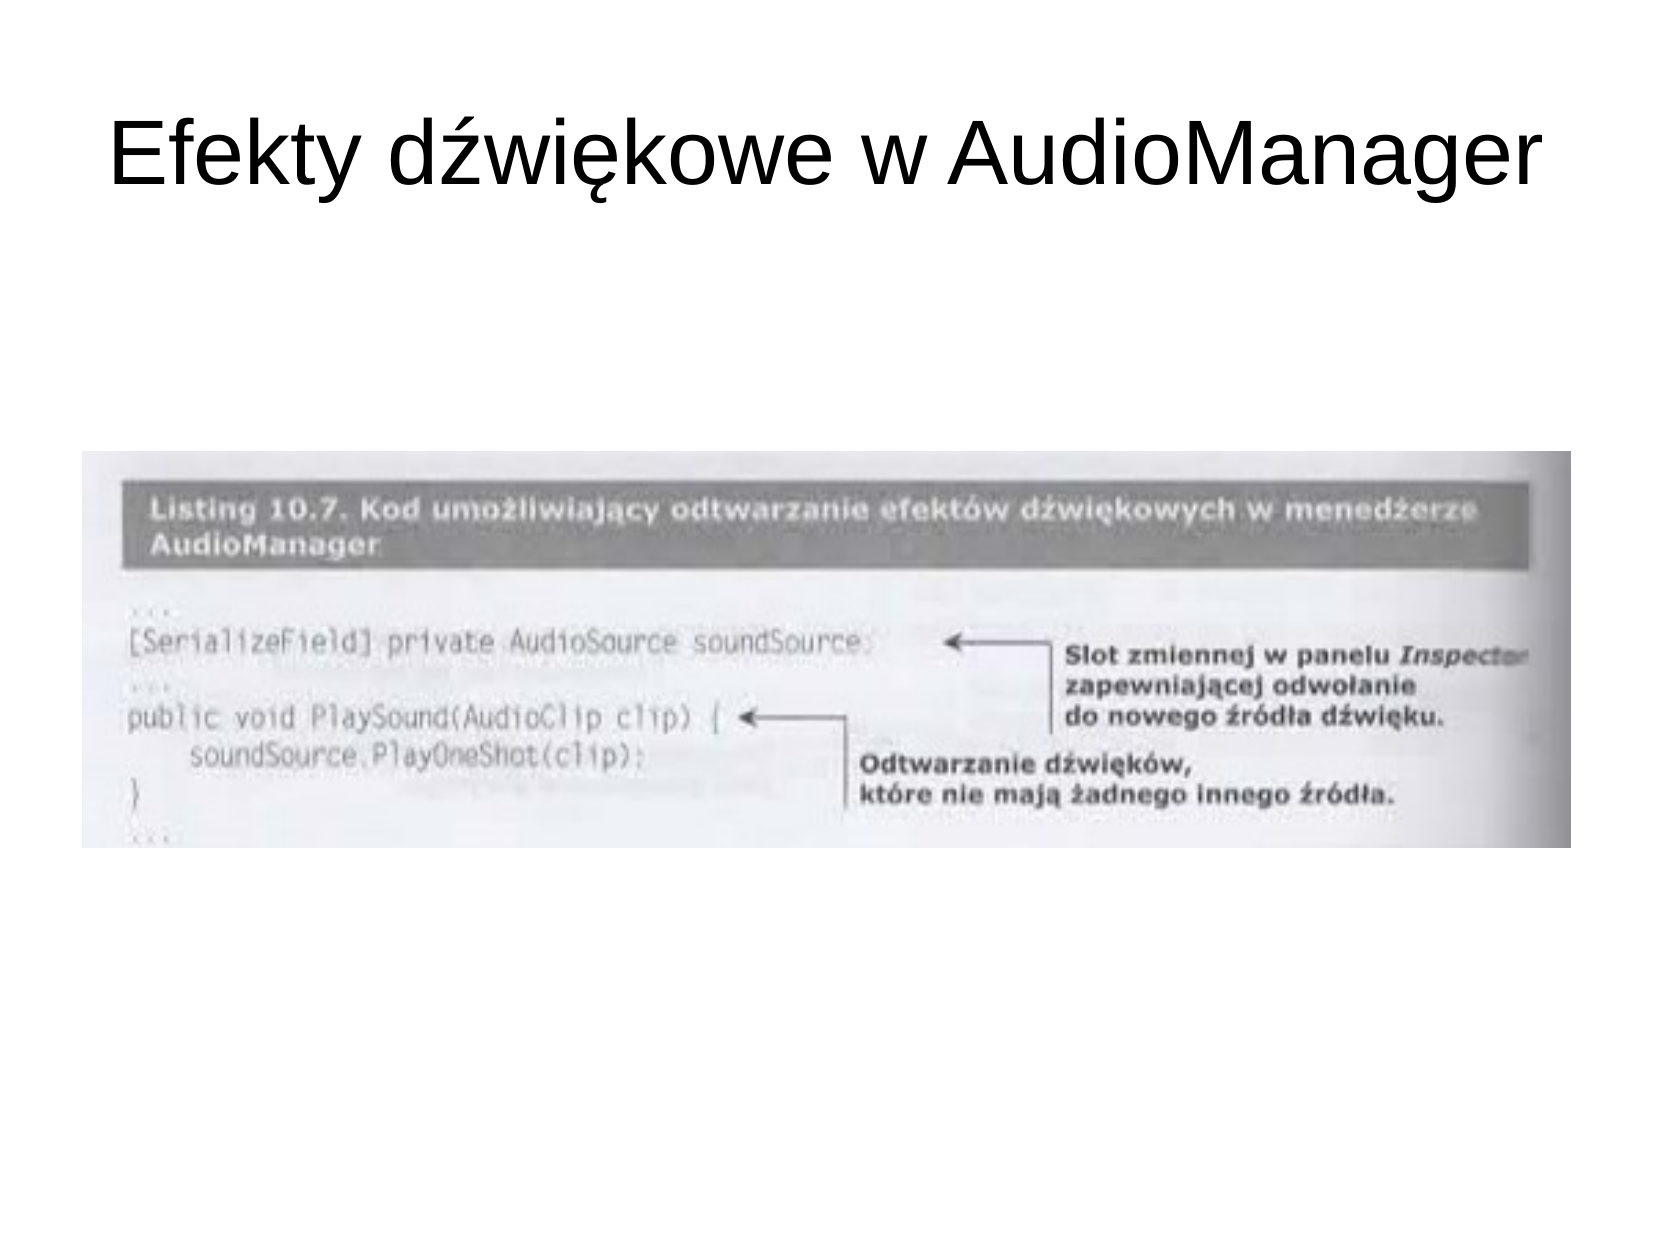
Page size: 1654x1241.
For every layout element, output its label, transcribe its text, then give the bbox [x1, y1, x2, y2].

picture [82, 451, 1571, 848]
title Efekty dźwiękowe w AudioManager [82, 49, 1571, 257]
